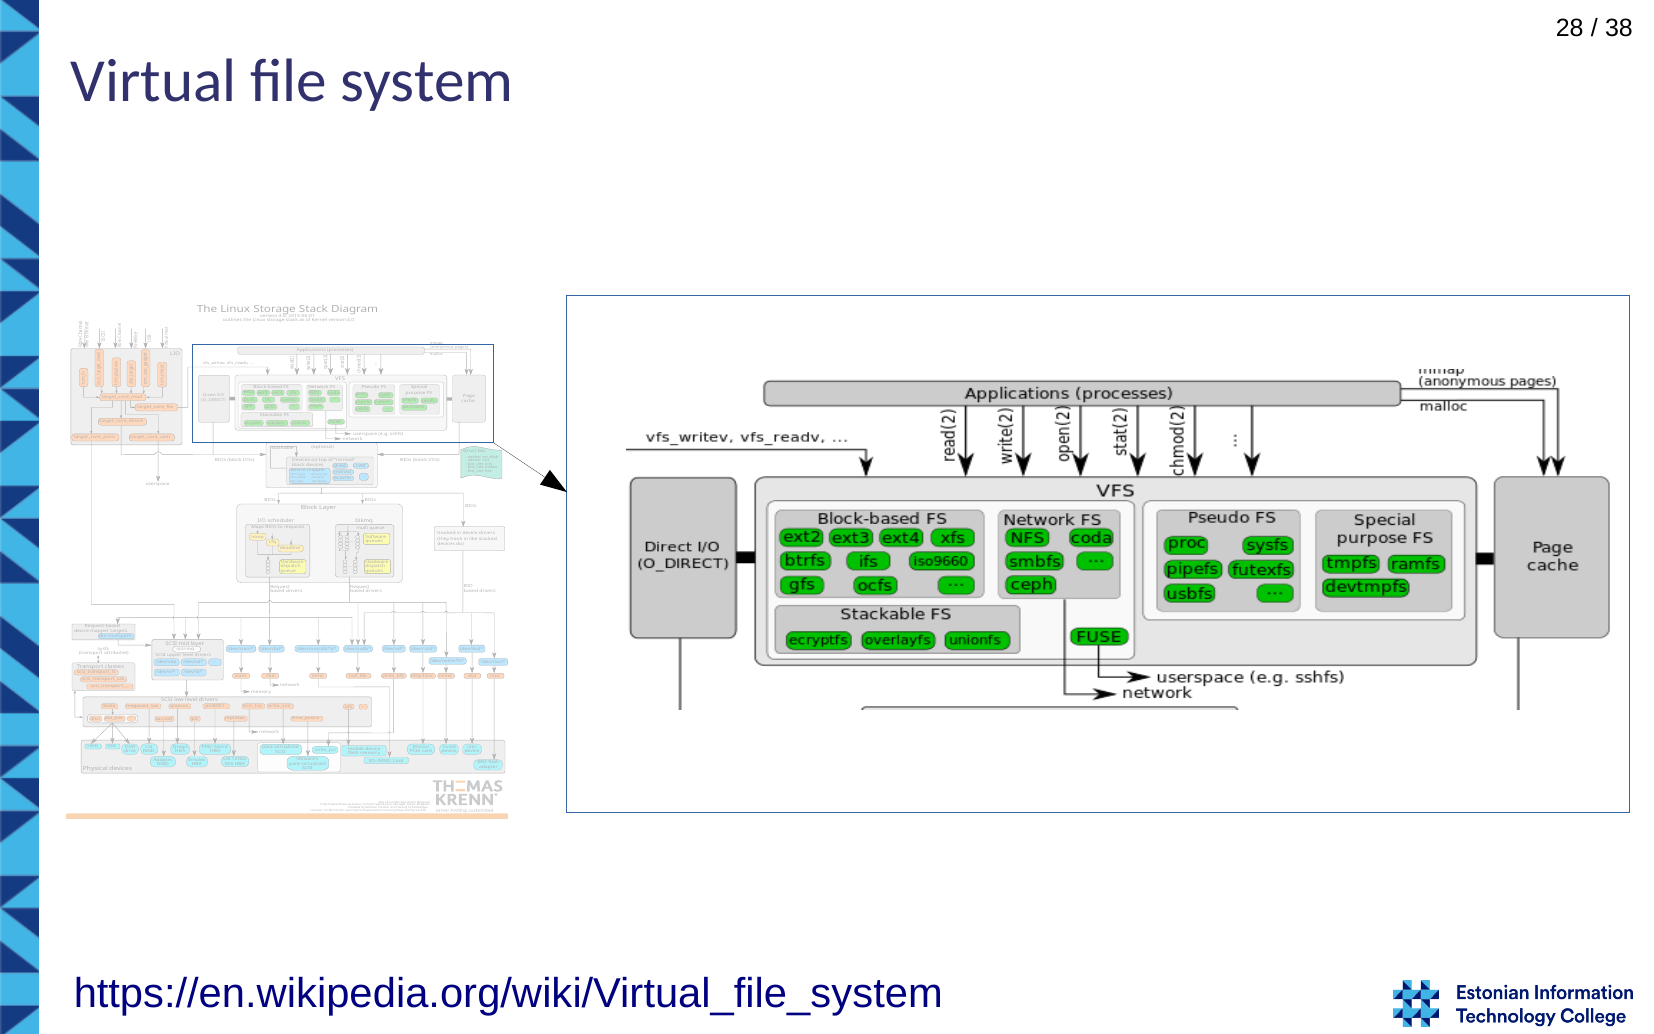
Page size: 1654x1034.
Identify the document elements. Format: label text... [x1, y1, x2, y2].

picture [626, 369, 1629, 710]
text_box https://en.wikipedia.org/wiki/Virtual_file_system [59, 962, 1063, 1025]
title Virtual file system [70, 41, 1630, 130]
picture [66, 297, 508, 819]
picture [1393, 980, 1633, 1027]
picture [193, 345, 493, 442]
